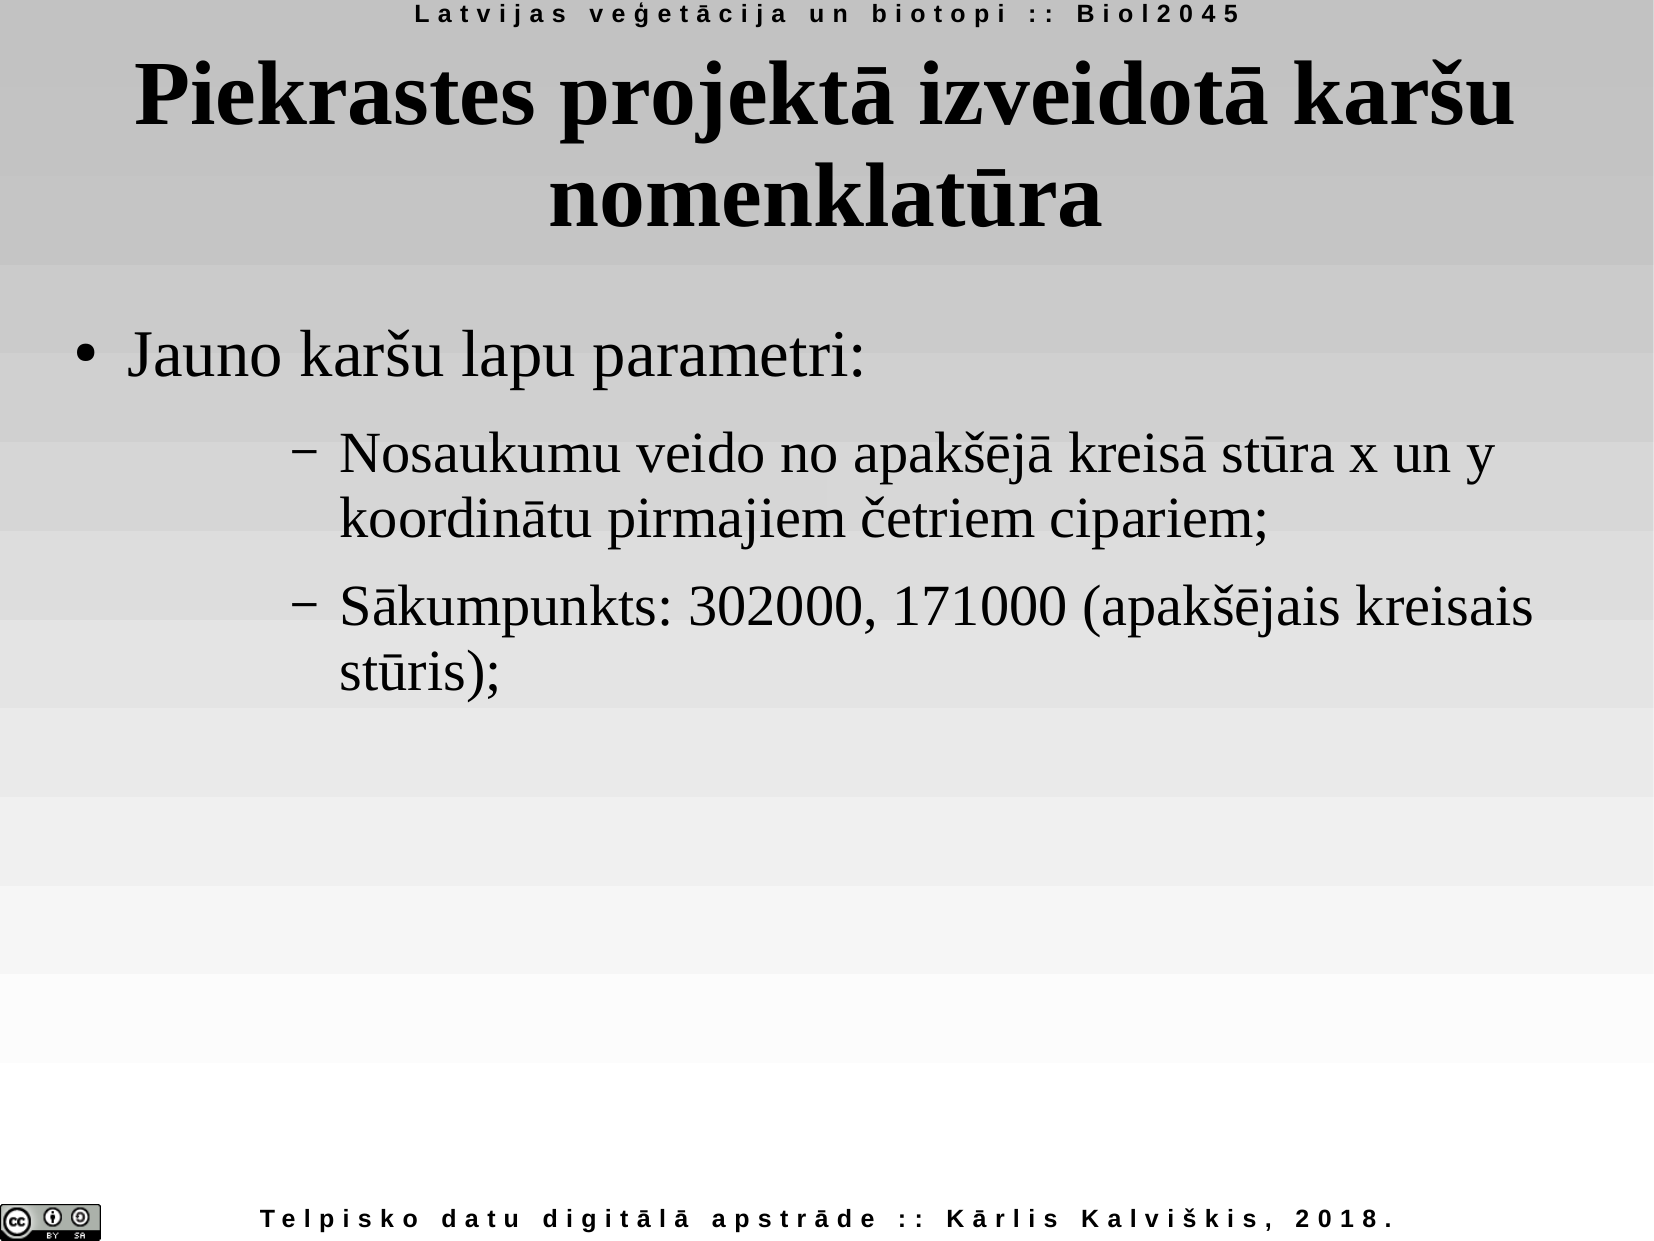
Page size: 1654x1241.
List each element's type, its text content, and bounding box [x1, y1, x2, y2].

title Piekrastes projektā izveidotā karšu nomenklatūra [0, 1, 1654, 287]
picture [0, 287, 1654, 1241]
list Jauno karšu lapu parametri: Nosaukumu veido no apakšējā kreisā stūra x un y koordinātu pirmajiem četriem cipariem; Sākumpunkts: 302000, 171000 (apakšējais kreisais stūris); [56, 317, 1600, 1175]
